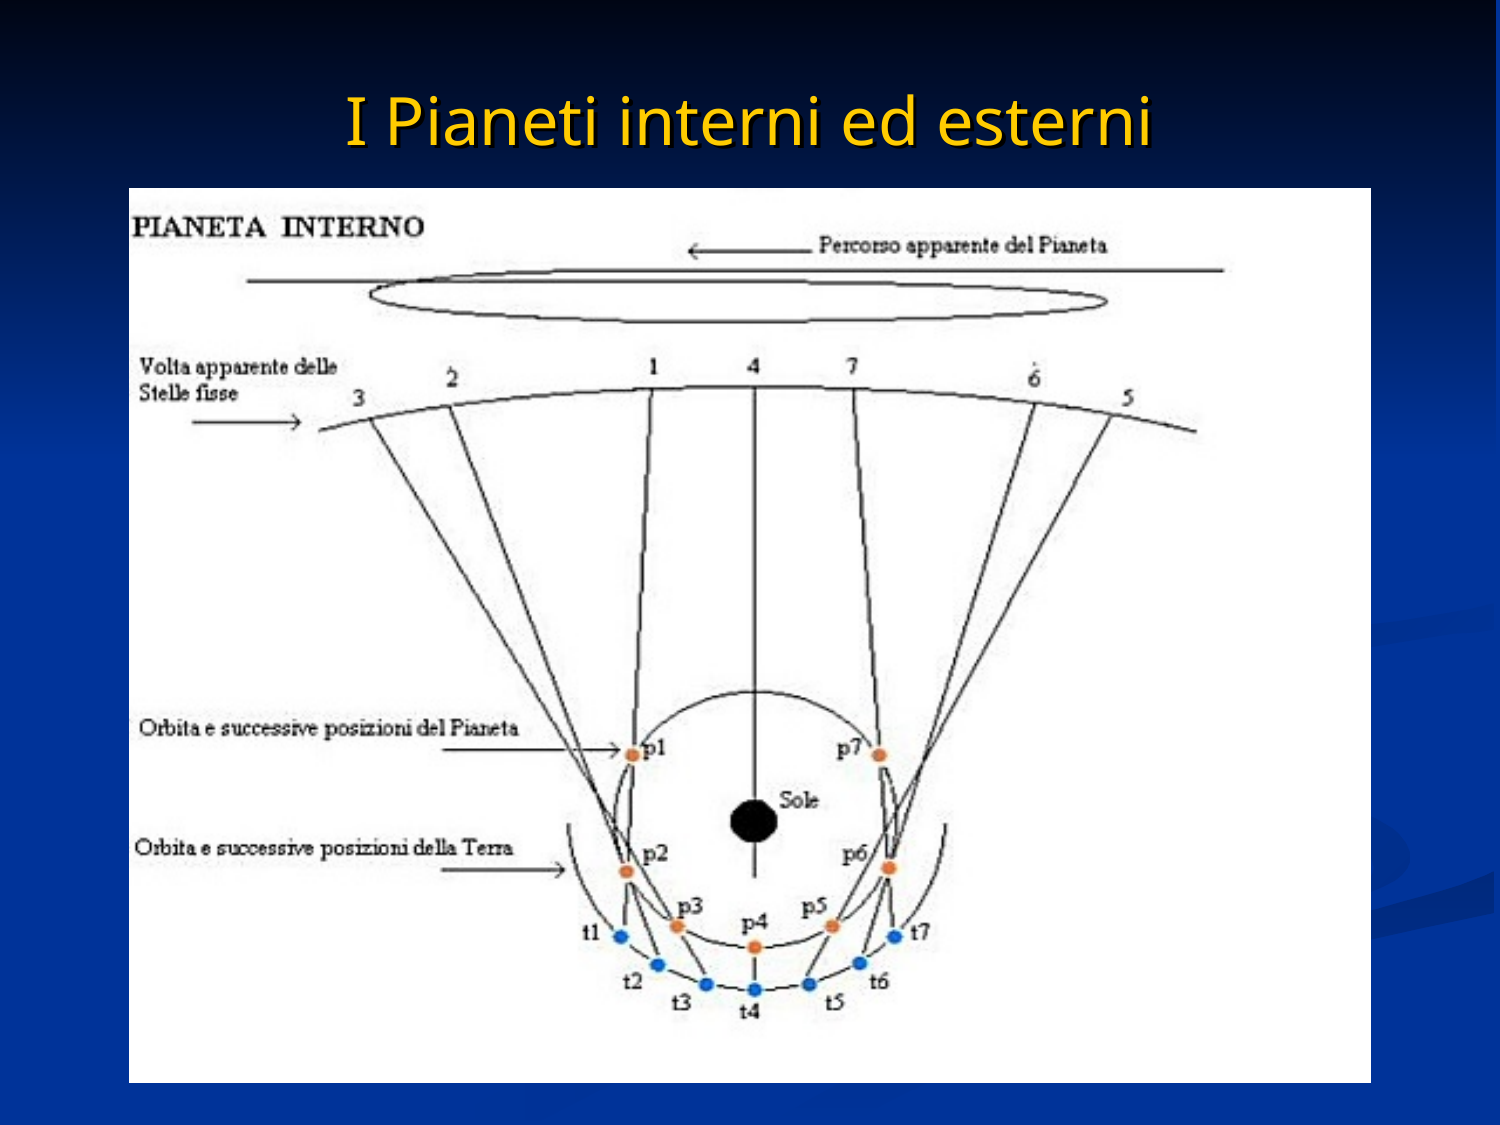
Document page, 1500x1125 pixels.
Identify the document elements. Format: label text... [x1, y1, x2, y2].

text_box I Pianeti interni ed esterni [35, 70, 1465, 178]
picture [129, 188, 1371, 1083]
